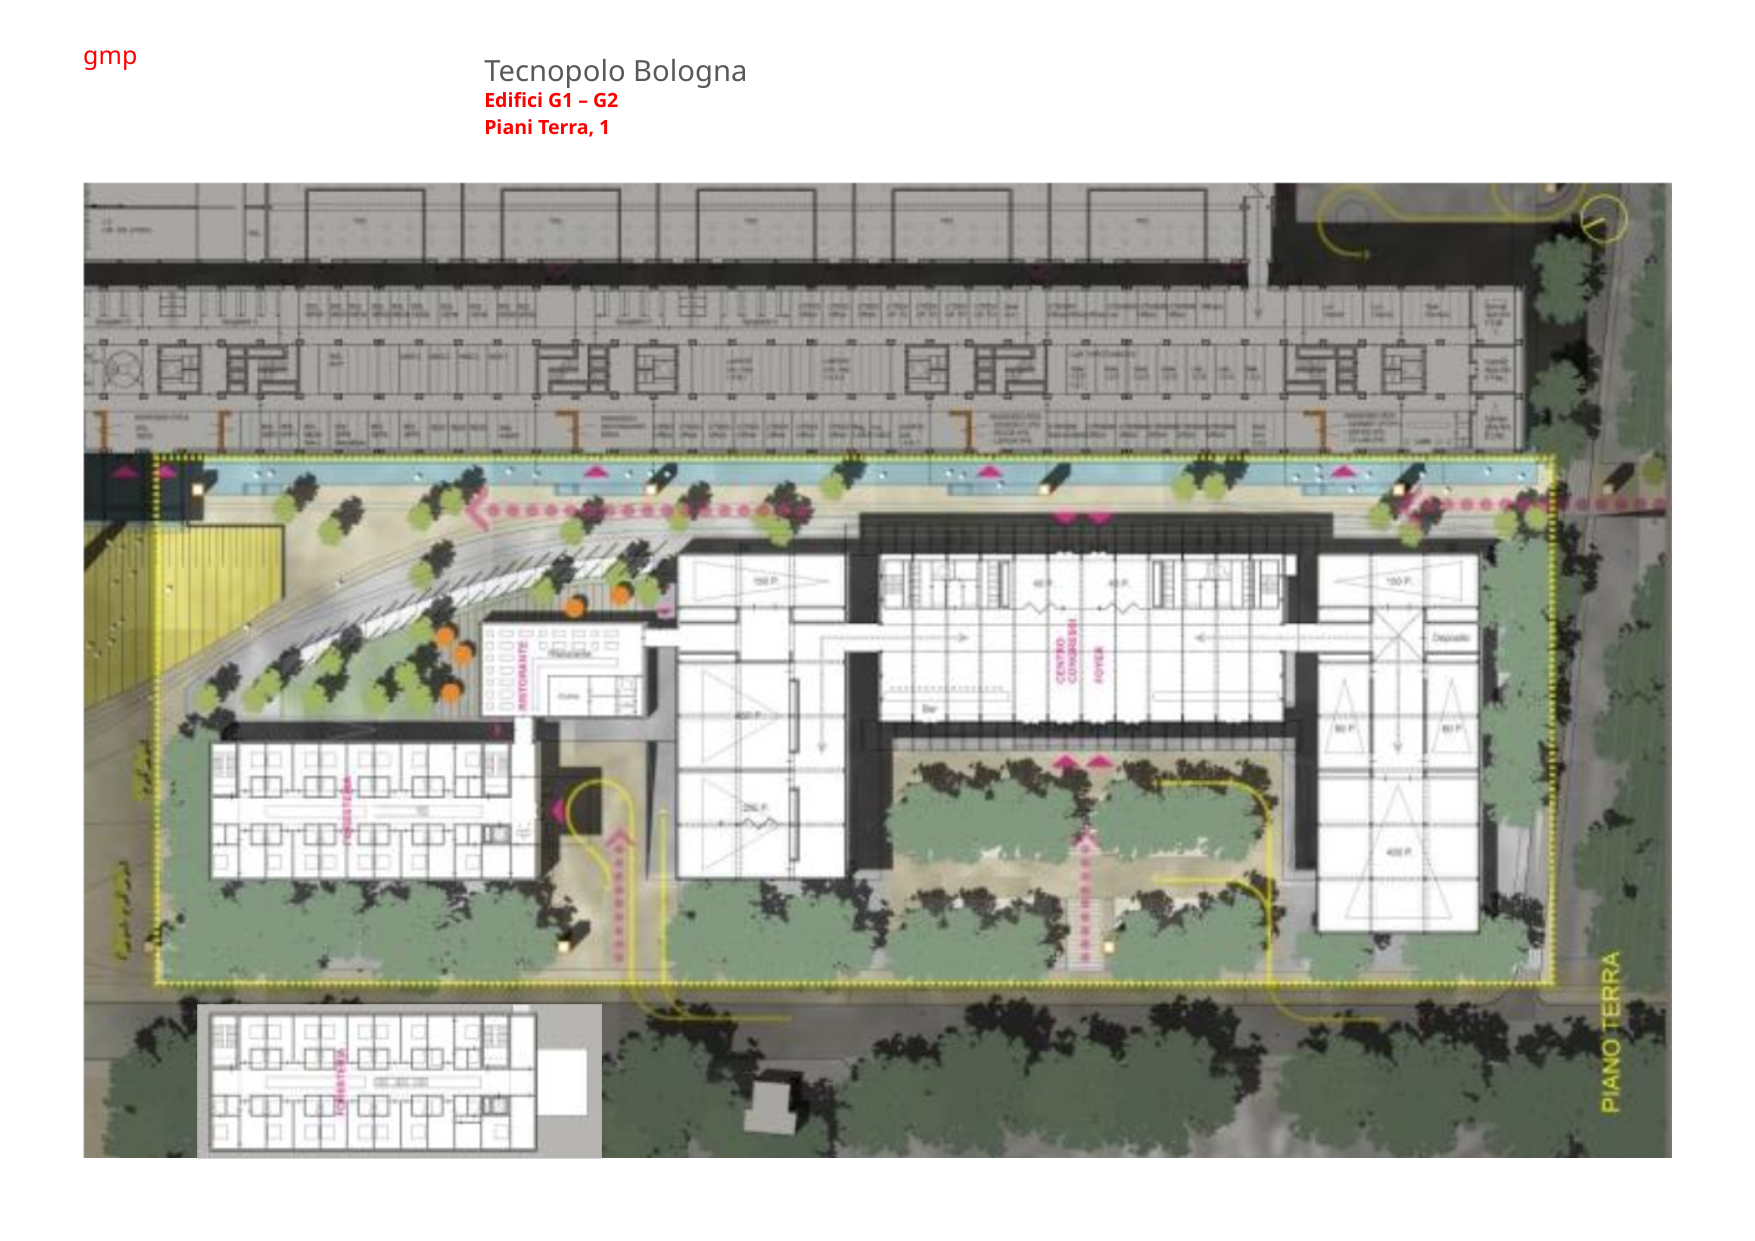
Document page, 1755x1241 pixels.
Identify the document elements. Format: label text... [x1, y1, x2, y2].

list Edifici G1 – G2 Piani Terra, 1 [484, 95, 1625, 192]
picture [83, 182, 1672, 1159]
